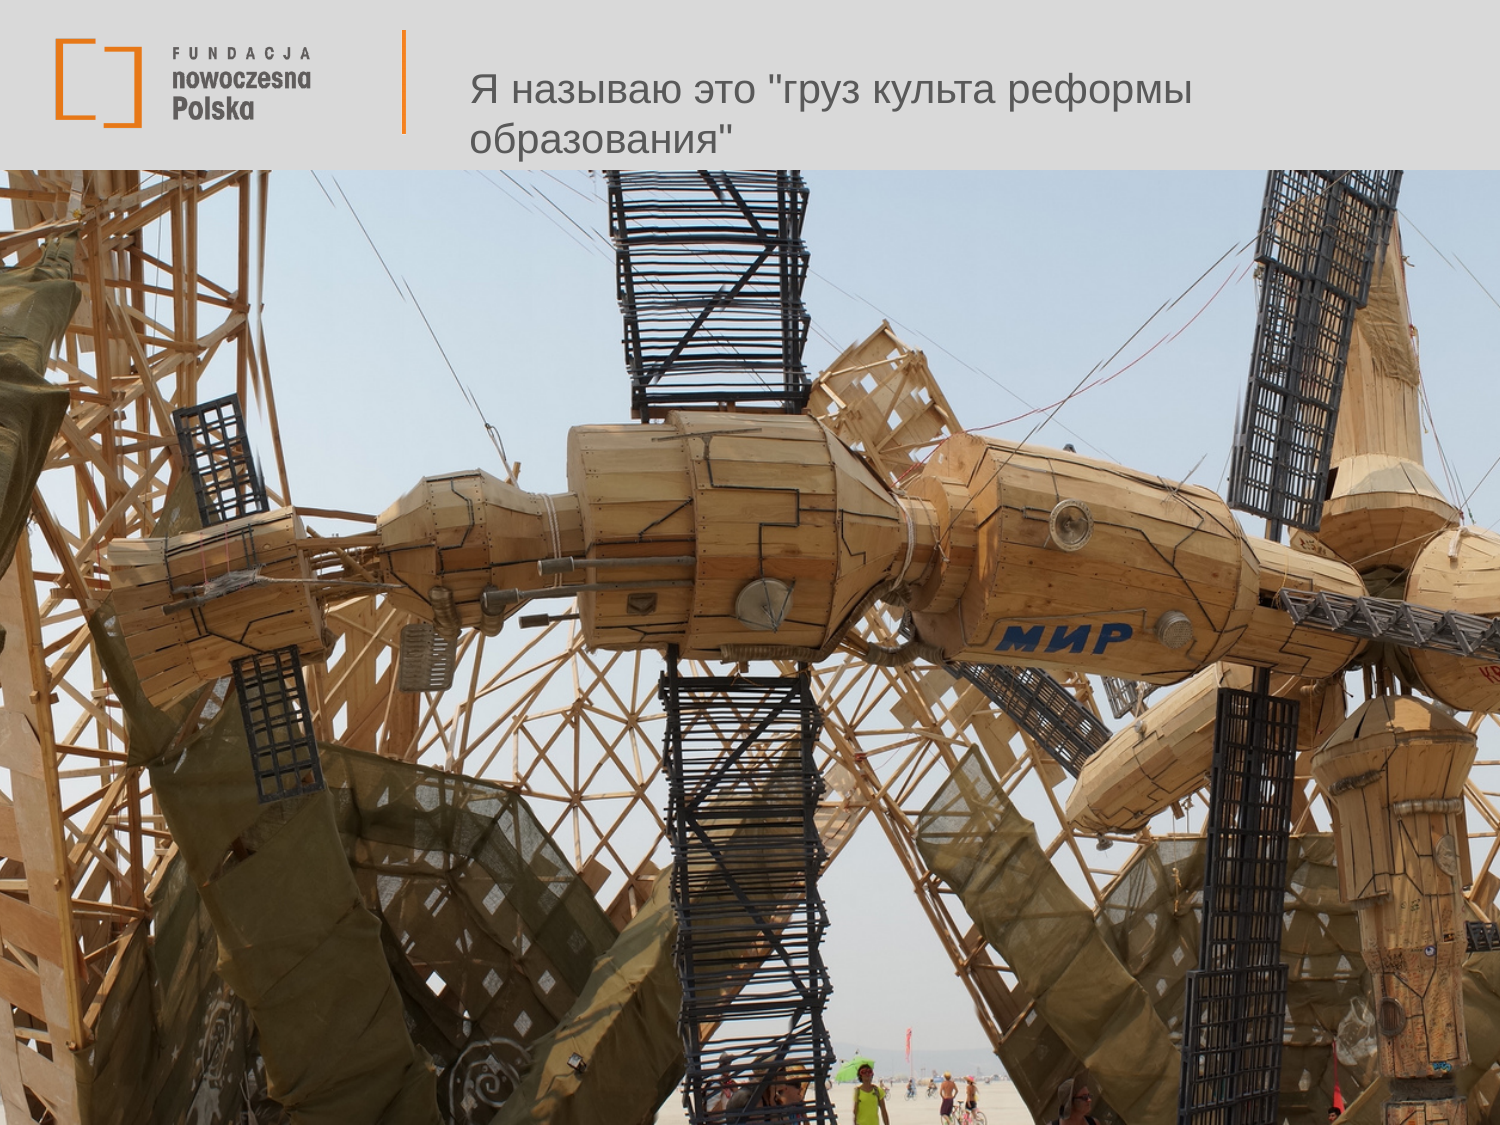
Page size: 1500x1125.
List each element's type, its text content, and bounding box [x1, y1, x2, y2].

text_box [0, 0, 1500, 170]
picture [53, 30, 313, 140]
picture [395, 30, 422, 145]
picture [0, 170, 1500, 1125]
text_box Я называю это "груз культа реформы образования" [454, 54, 1335, 170]
